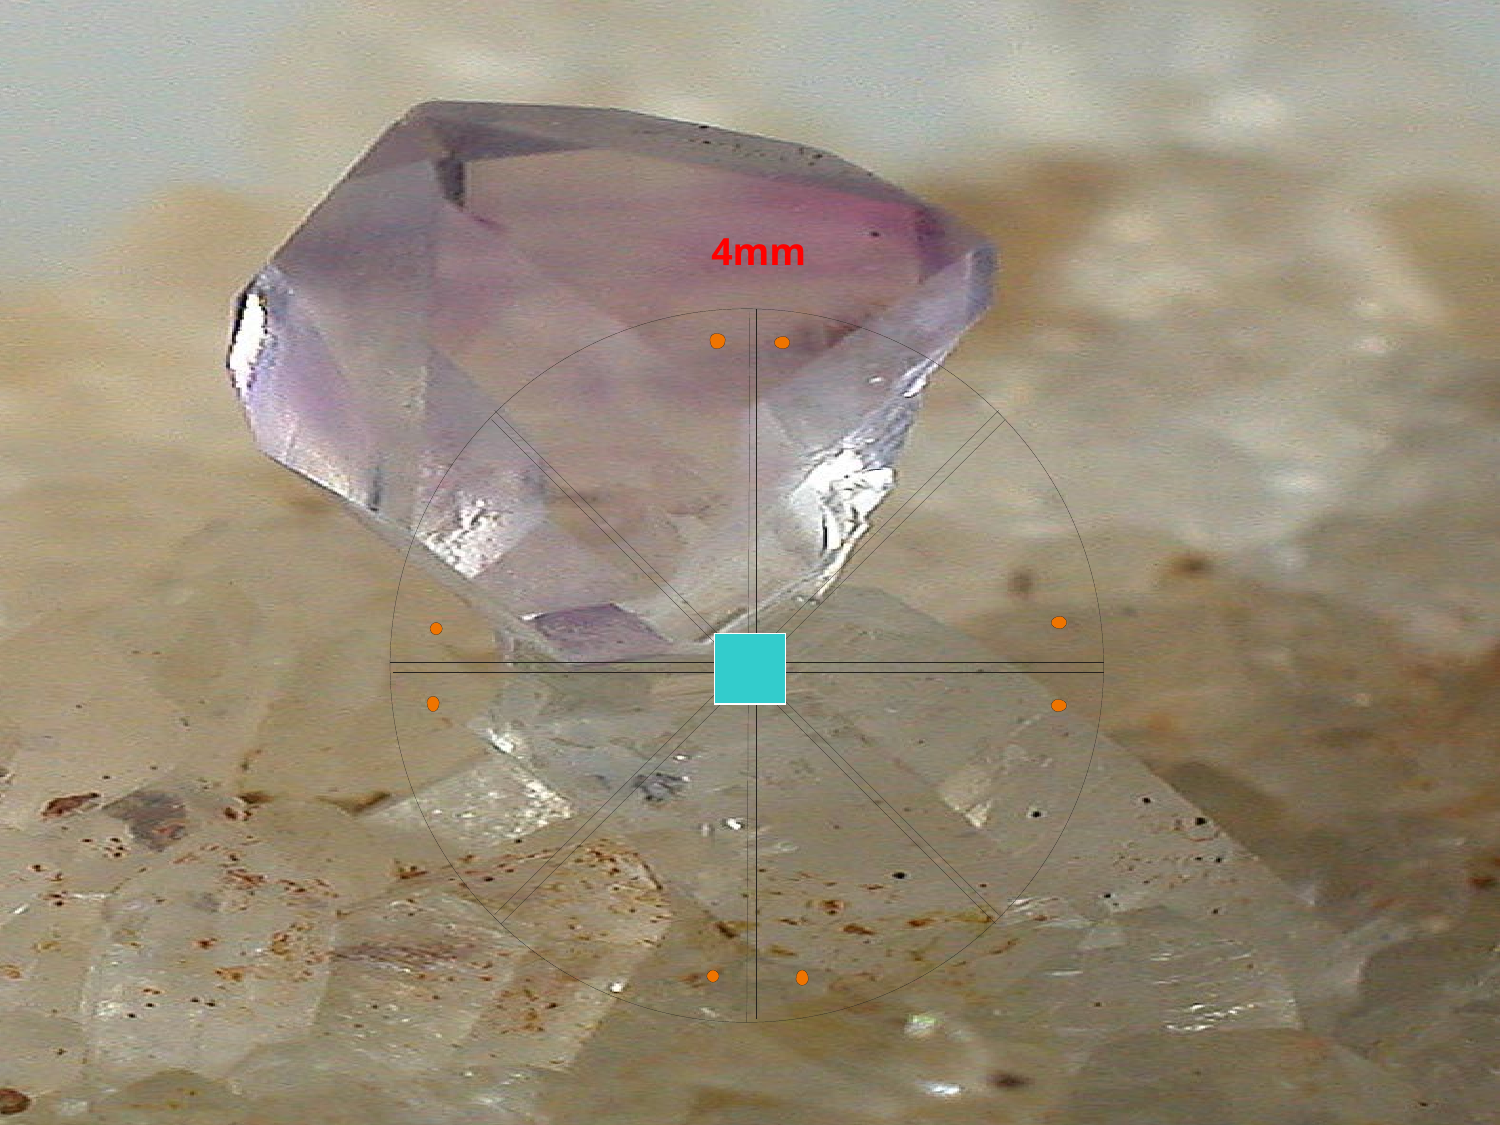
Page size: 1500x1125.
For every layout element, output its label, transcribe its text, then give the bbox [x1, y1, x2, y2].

text_box 4mm [696, 219, 822, 281]
chart [383, 302, 1113, 1031]
text_box [714, 633, 786, 705]
picture [0, 0, 1500, 1125]
